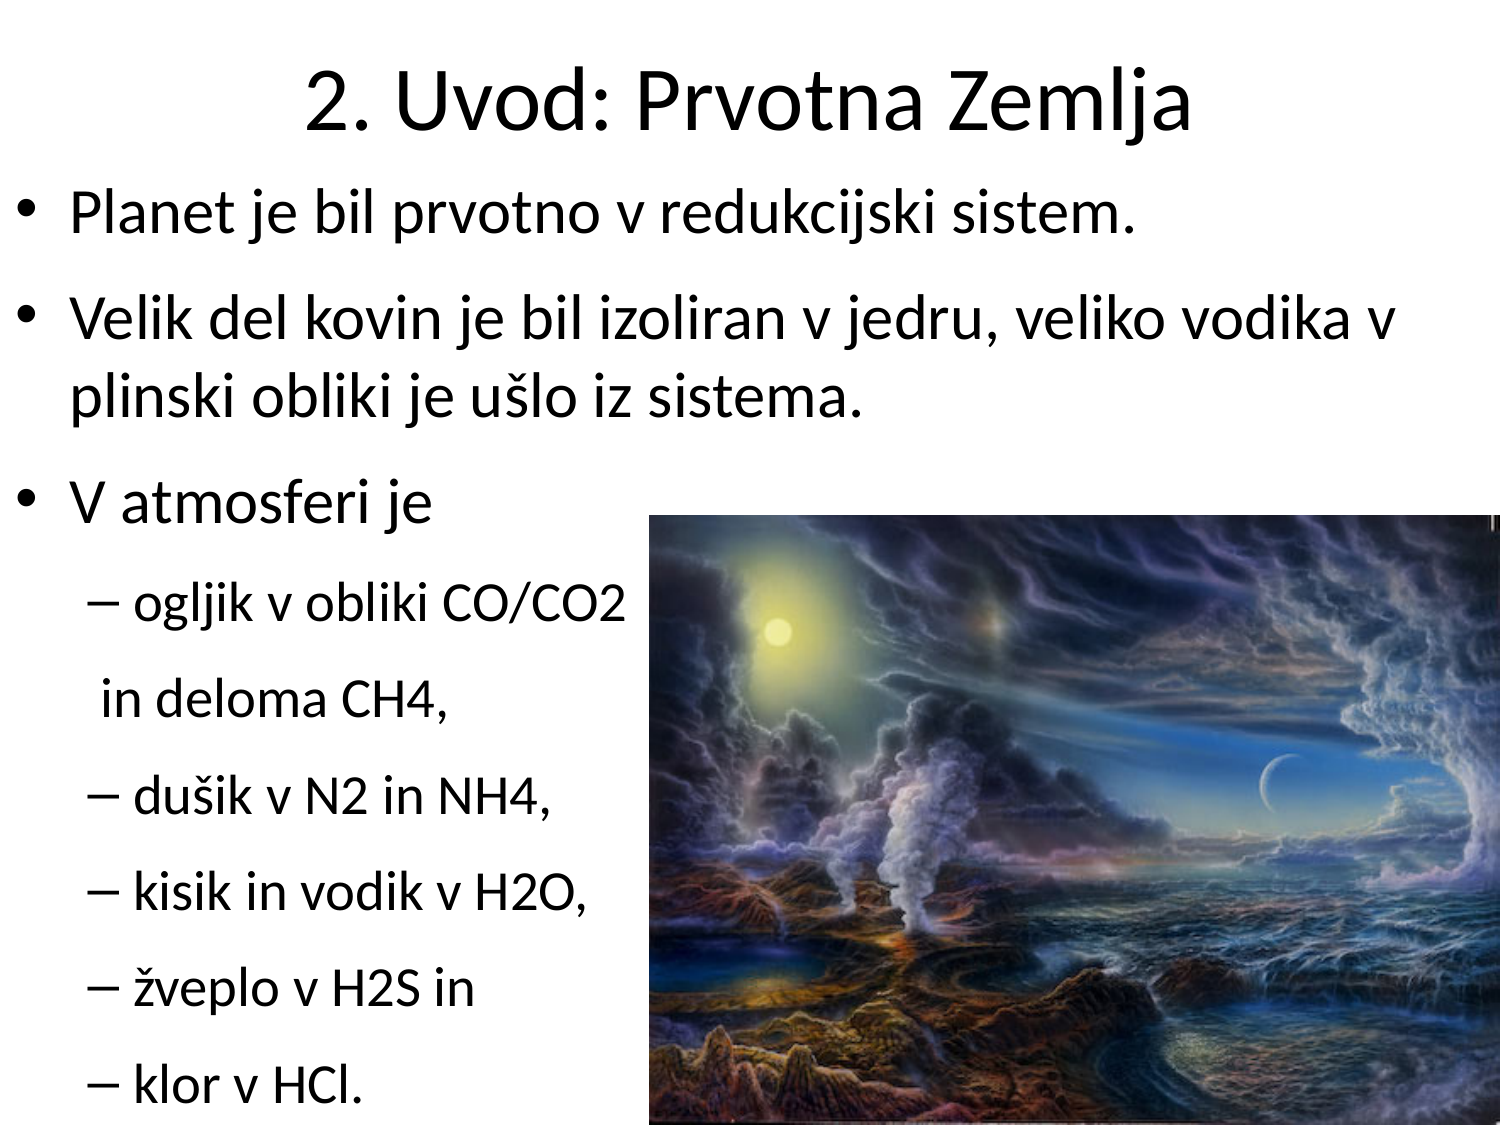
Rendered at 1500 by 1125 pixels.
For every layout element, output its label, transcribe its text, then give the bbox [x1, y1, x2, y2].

list Planet je bil prvotno v redukcijski sistem. Velik del kovin je bil izoliran v jedru, veliko vodika v plinski obliki je ušlo iz sistema. V atmosferi je ogljik v obliki CO/CO2 in deloma CH4, dušik v N2 in NH4, kisik in vodik v H2O, žveplo v H2S in klor v HCl. [0, 160, 1500, 1125]
title 2. Uvod: Prvotna Zemlja [0, 0, 1500, 160]
picture [649, 515, 1500, 1125]
